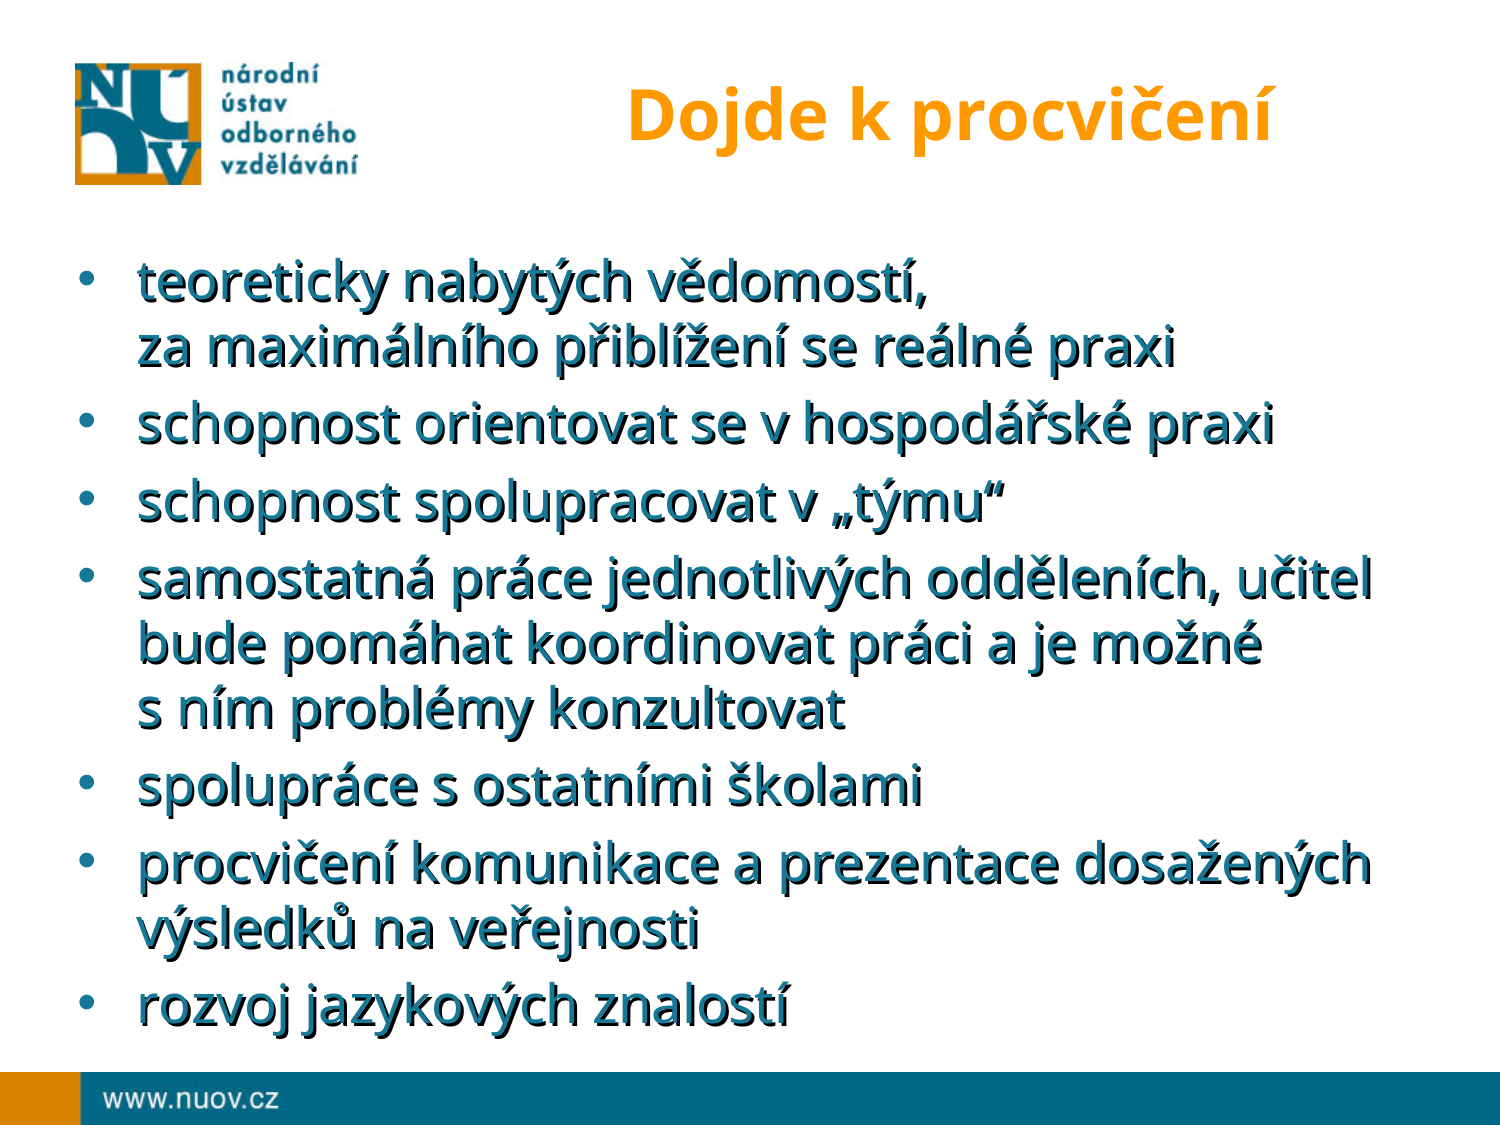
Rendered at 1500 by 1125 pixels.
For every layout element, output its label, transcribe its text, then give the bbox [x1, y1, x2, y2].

text_box [75, 62, 358, 185]
text_box [0, 1072, 1500, 1125]
text_box teoreticky nabytých vědomostí, za maximálního přiblížení se reálné praxi schopnost orientovat se v hospodářské praxi schopnost spolupracovat v „týmu“ samostatná práce jednotlivých odděleních, učitel bude pomáhat koordinovat práci a je možné s ním problémy konzultovat spolupráce s ostatními školami procvičení komunikace a prezentace dosažených výsledků na veřejnosti rozvoj jazykových znalostí [62, 237, 1500, 1043]
title Dojde k procvičení [399, 37, 1500, 188]
